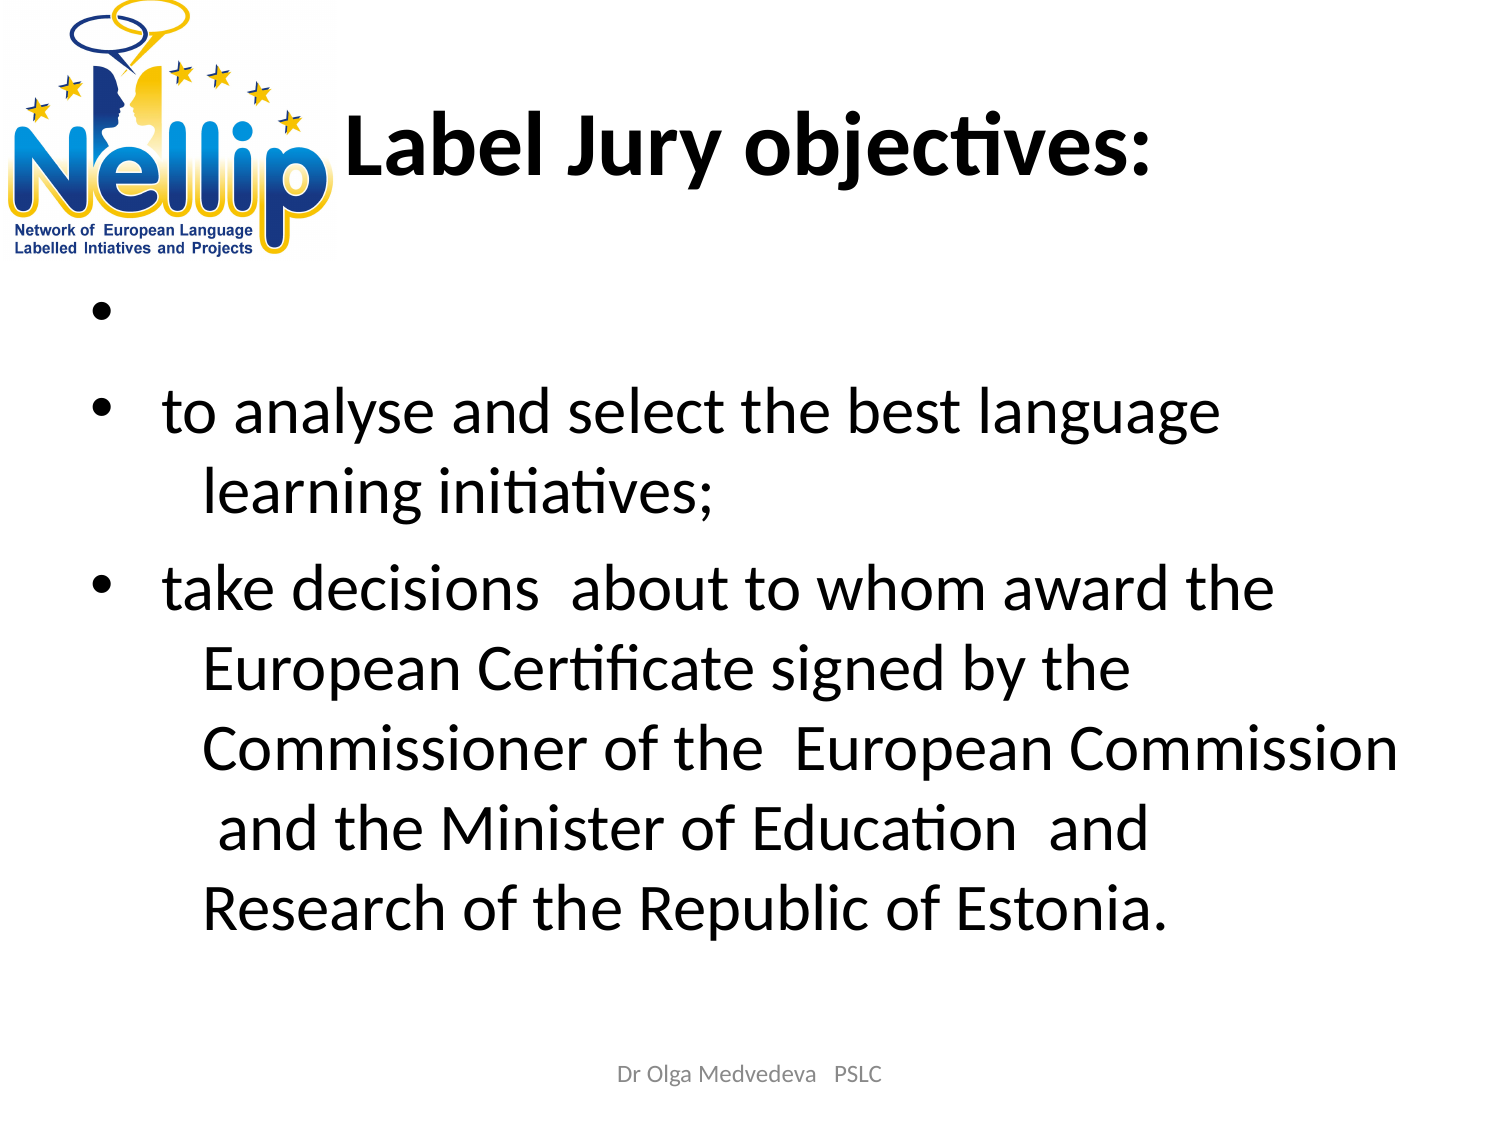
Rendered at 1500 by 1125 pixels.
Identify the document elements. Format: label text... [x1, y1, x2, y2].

text_box Dr Olga Medvedeva PSLC [512, 1042, 988, 1103]
title Label Jury objectives: [337, 45, 1426, 233]
list to analyse and select the best language learning initiatives; take decisions about to whom award the European Certificate signed by the Commissioner of the European Commission and the Minister of Education and Research of the Republic of Estonia. [75, 262, 1426, 1005]
picture [3, 0, 337, 261]
